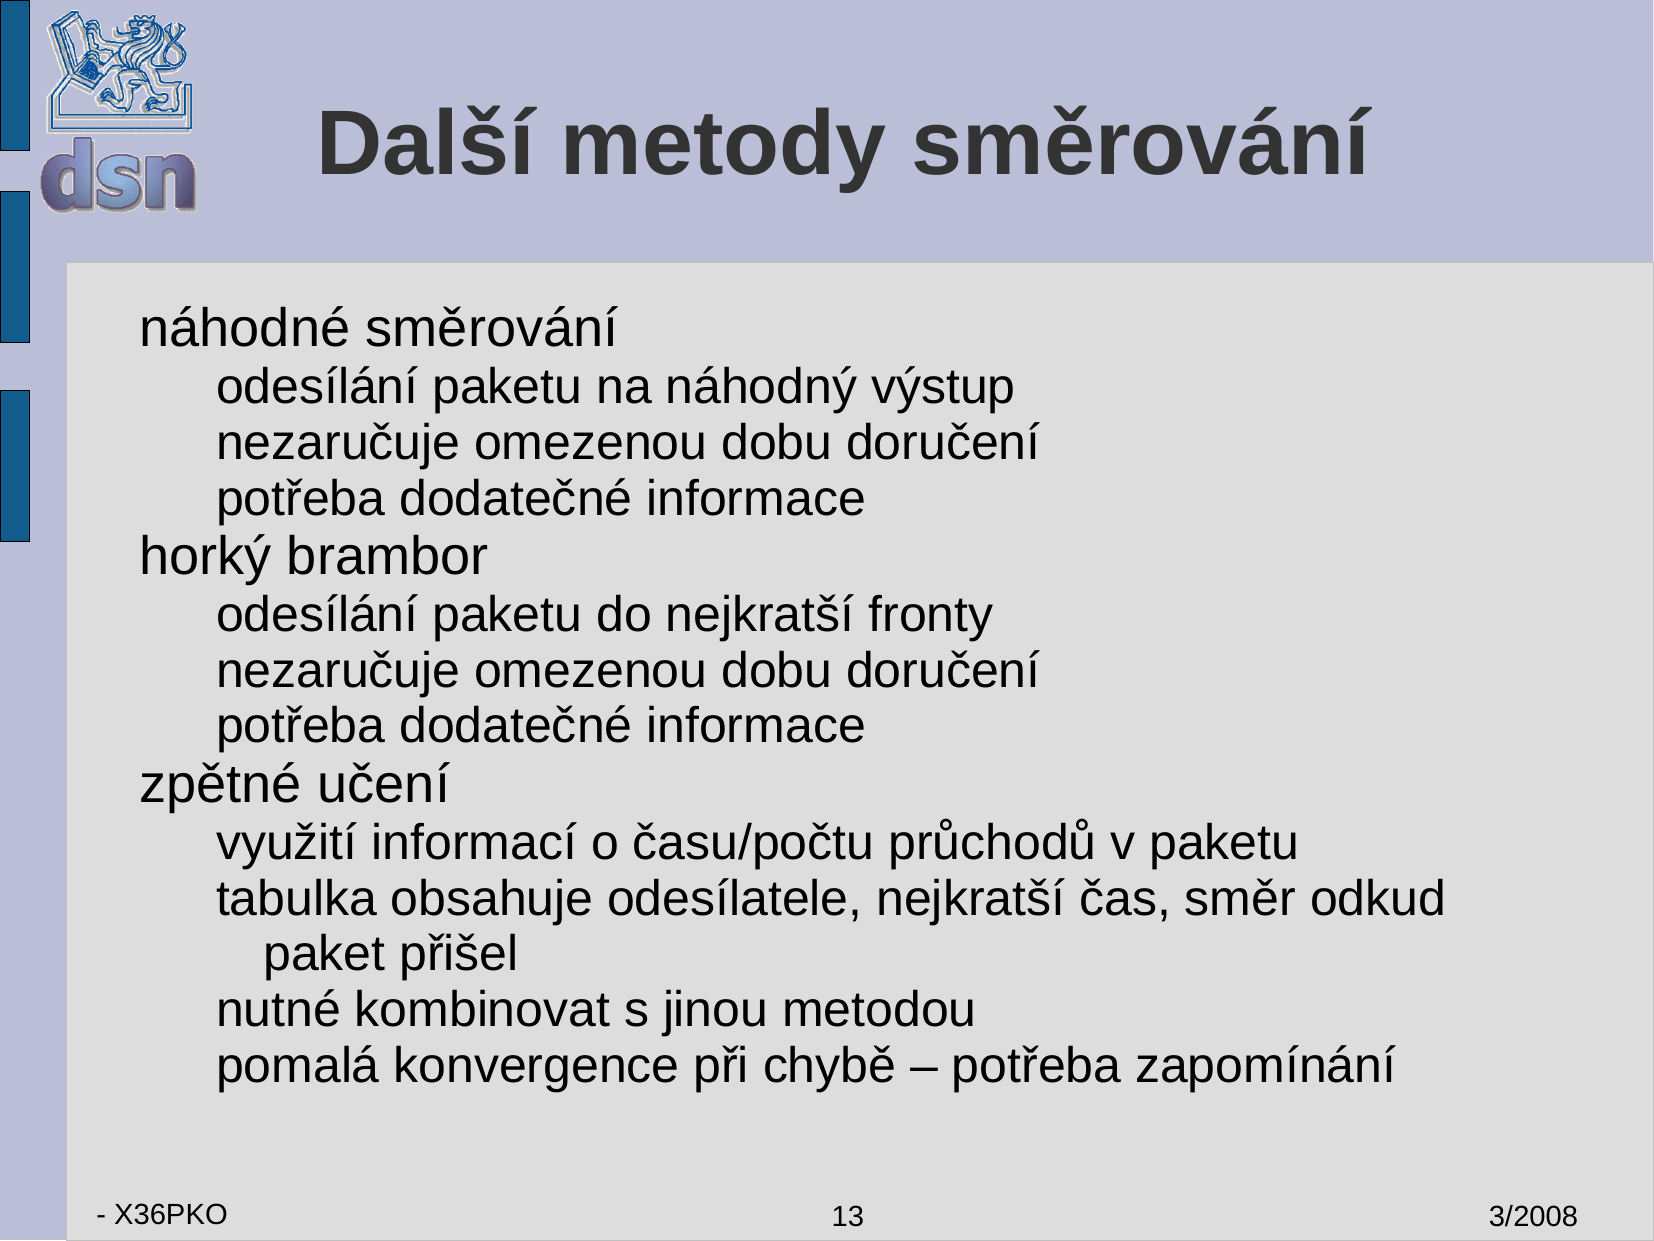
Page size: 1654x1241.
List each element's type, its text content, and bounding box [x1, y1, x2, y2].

title Další metody směrování [210, 39, 1478, 247]
picture [10, 10, 223, 230]
list náhodné směrování odesílání paketu na náhodný výstup nezaručuje omezenou dobu doručení potřeba dodatečné informace horký brambor odesílání paketu do nejkratší fronty nezaručuje omezenou dobu doručení potřeba dodatečné informace zpětné učení využití informací o času/počtu průchodů v paketu tabulka obsahuje odesílatele, nejkratší čas, směr odkud paket přišel nutné kombinovat s jinou metodou pomalá konvergence při chybě – potřeba zapomínání [121, 297, 1534, 1126]
